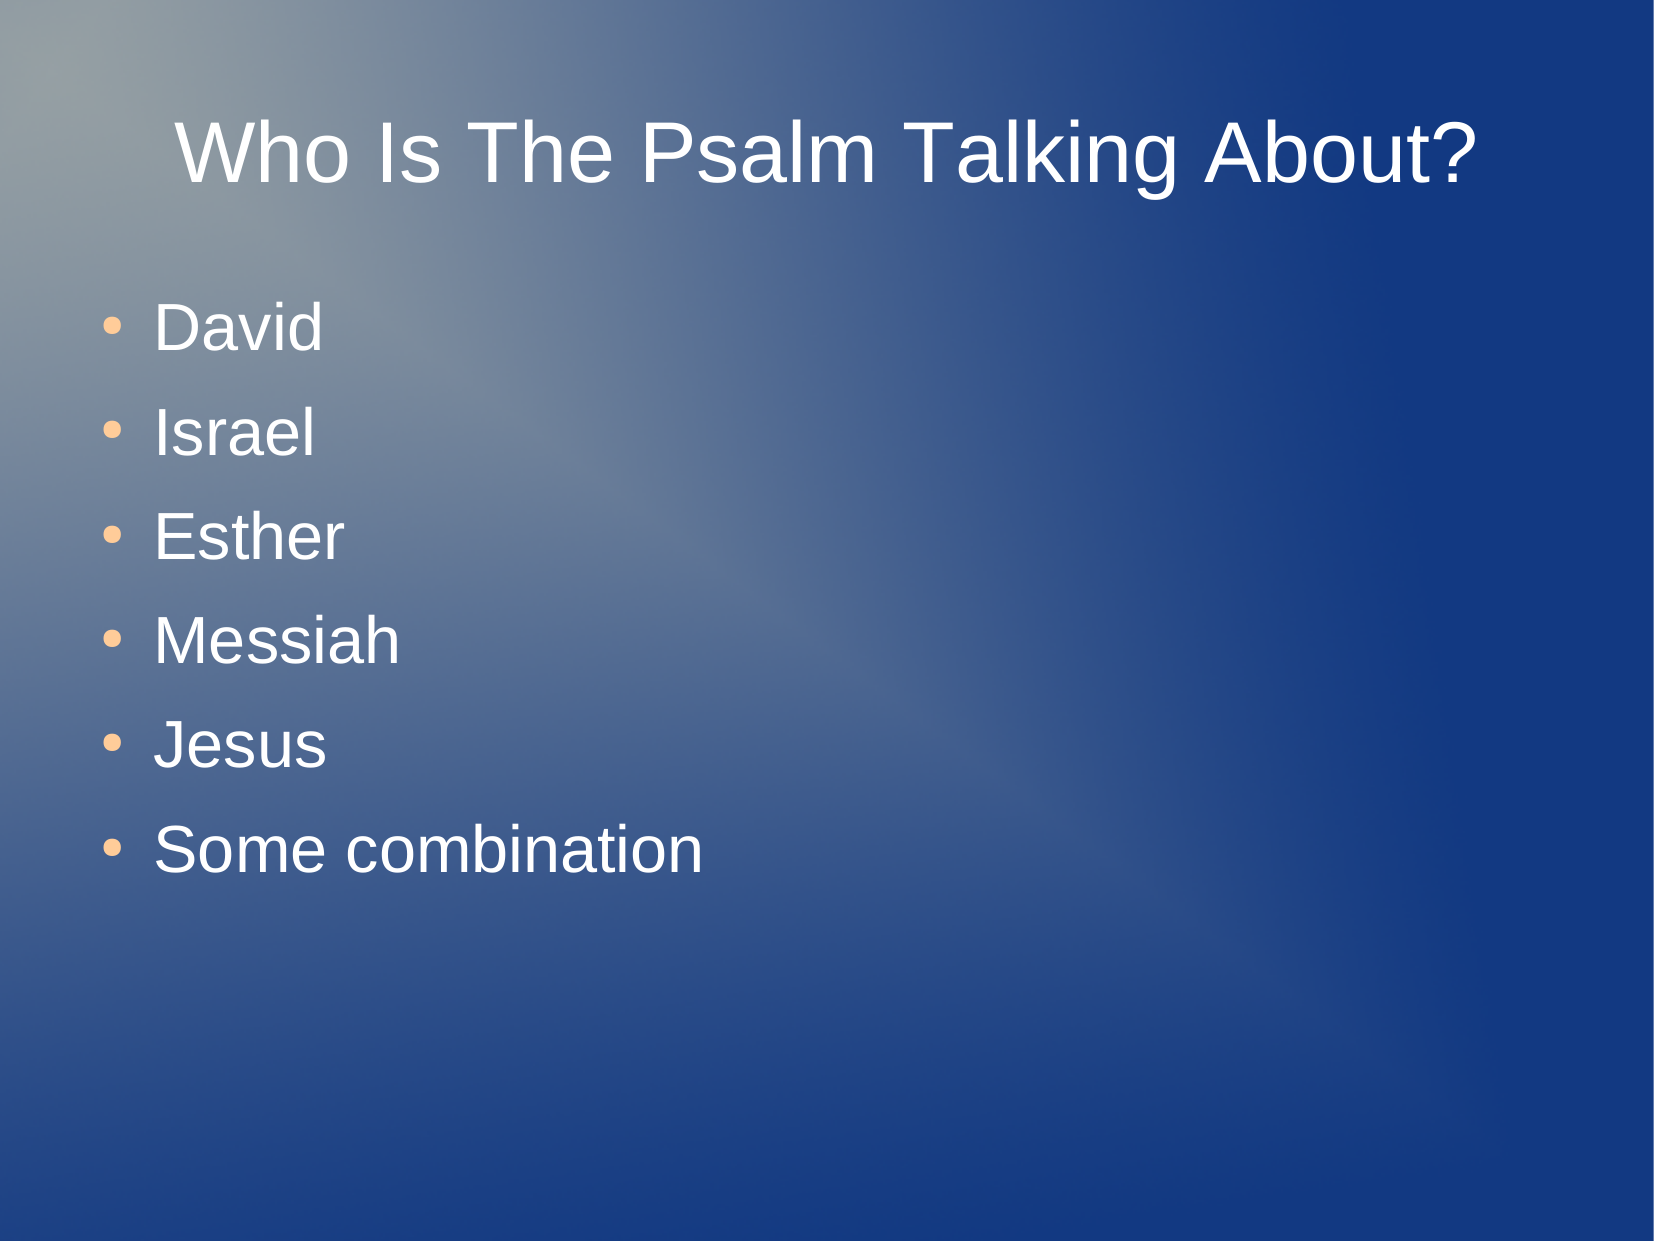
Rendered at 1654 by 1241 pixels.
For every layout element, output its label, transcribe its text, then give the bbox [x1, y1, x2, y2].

list David Israel Esther Messiah Jesus Some combination [82, 290, 1571, 1141]
picture [0, 0, 1654, 1241]
title Who Is The Psalm Talking About? [82, 49, 1571, 257]
